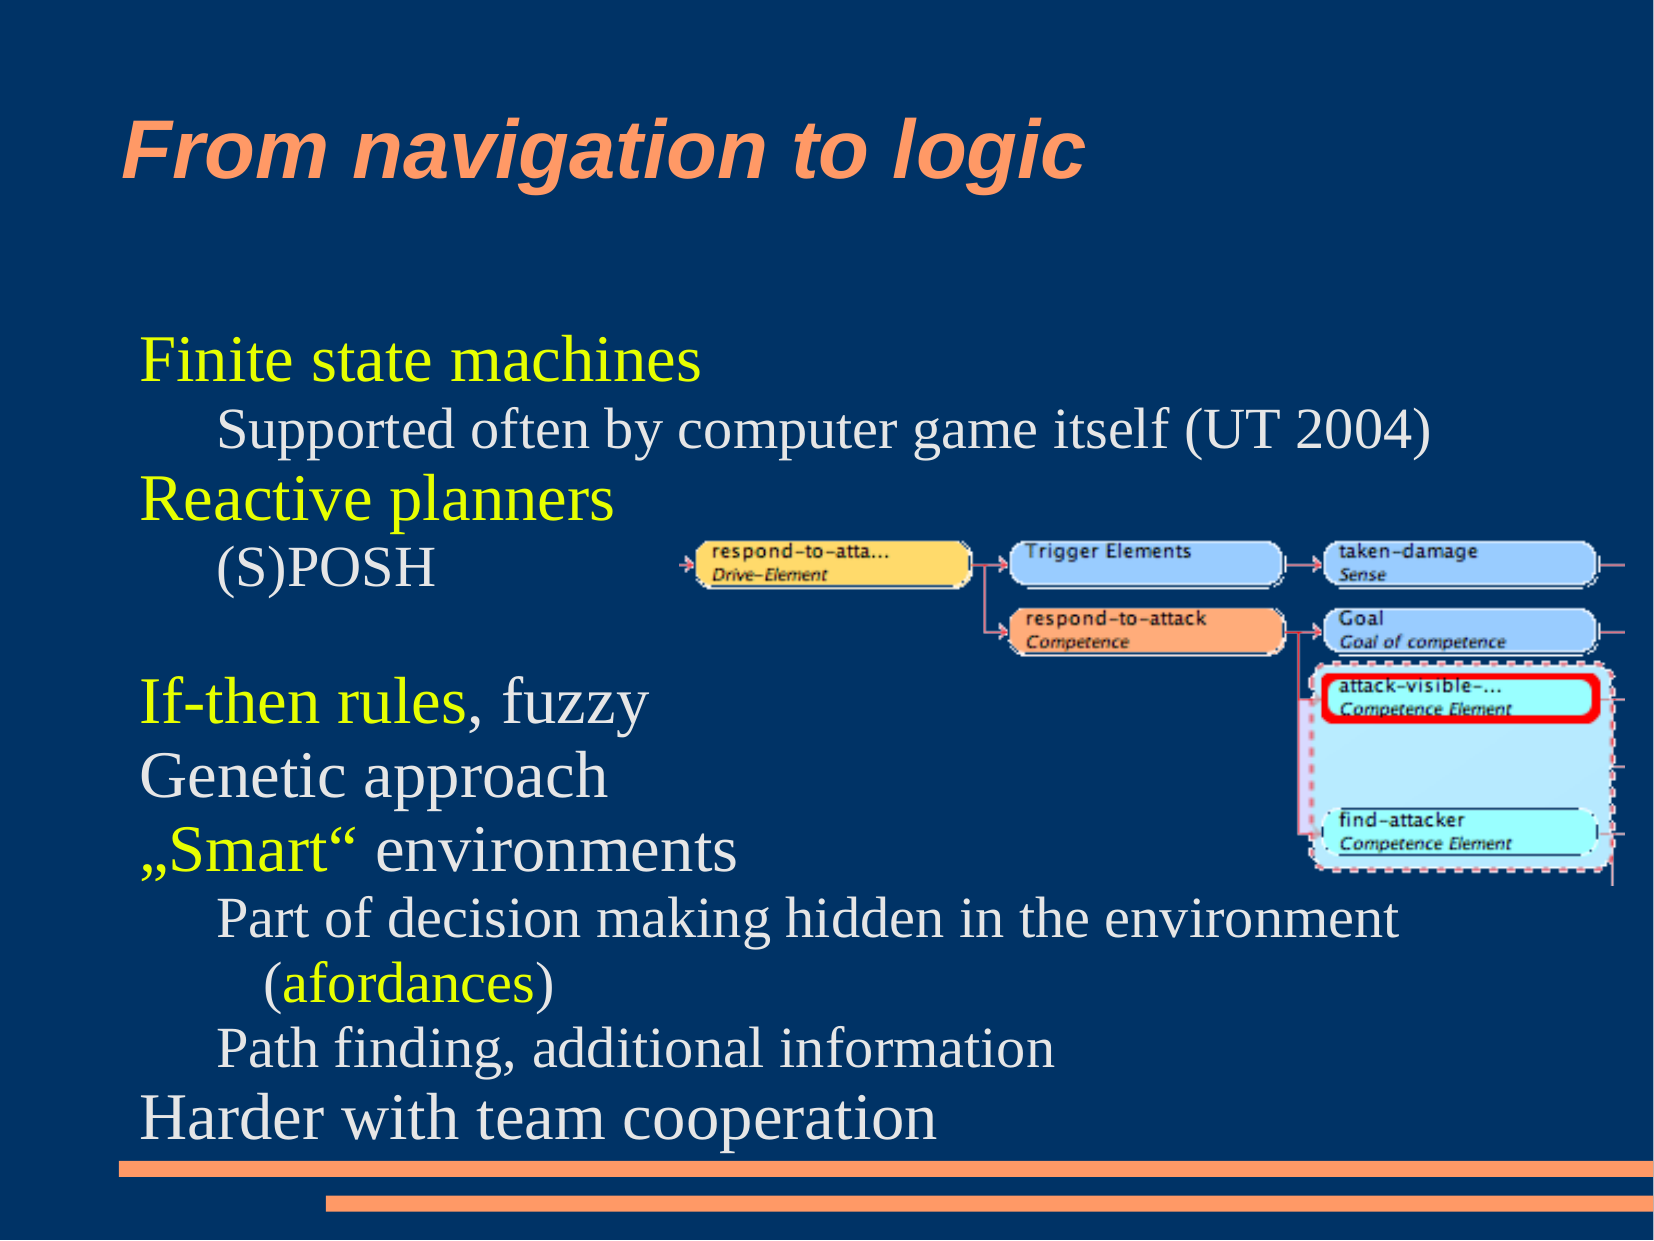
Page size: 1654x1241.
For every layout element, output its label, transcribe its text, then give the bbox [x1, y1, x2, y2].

list Finite state machines Supported often by computer game itself (UT 2004) Reactive planners (S)POSH If-then rules, fuzzy Genetic approach „Smart“ environments Part of decision making hidden in the environment (afordances) Path finding, additional information Harder with team cooperation [121, 322, 1561, 1160]
title From navigation to logic [121, 46, 1534, 254]
picture [679, 531, 1625, 886]
